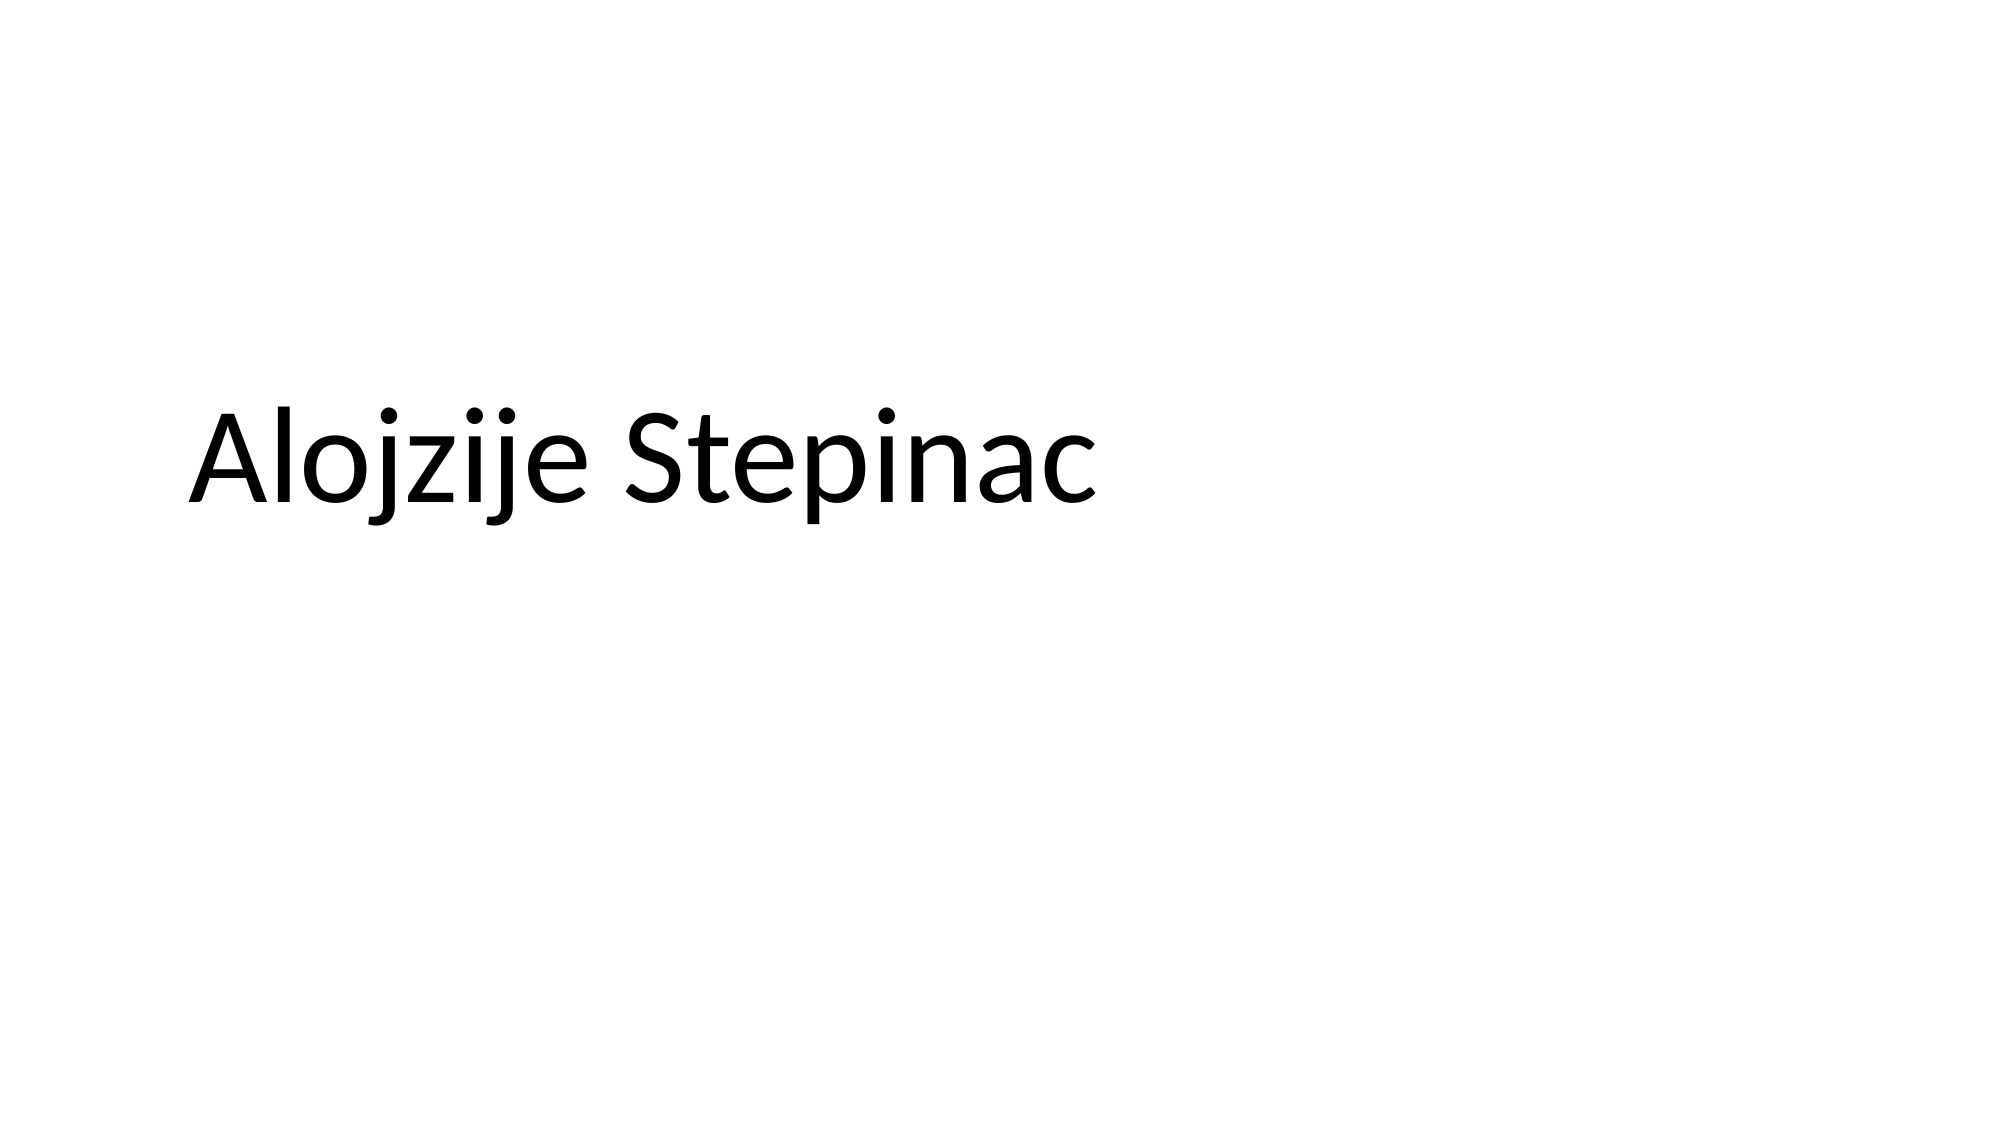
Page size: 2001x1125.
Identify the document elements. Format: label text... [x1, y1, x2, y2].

text_box Alojzije Stepinac [173, 357, 1691, 540]
